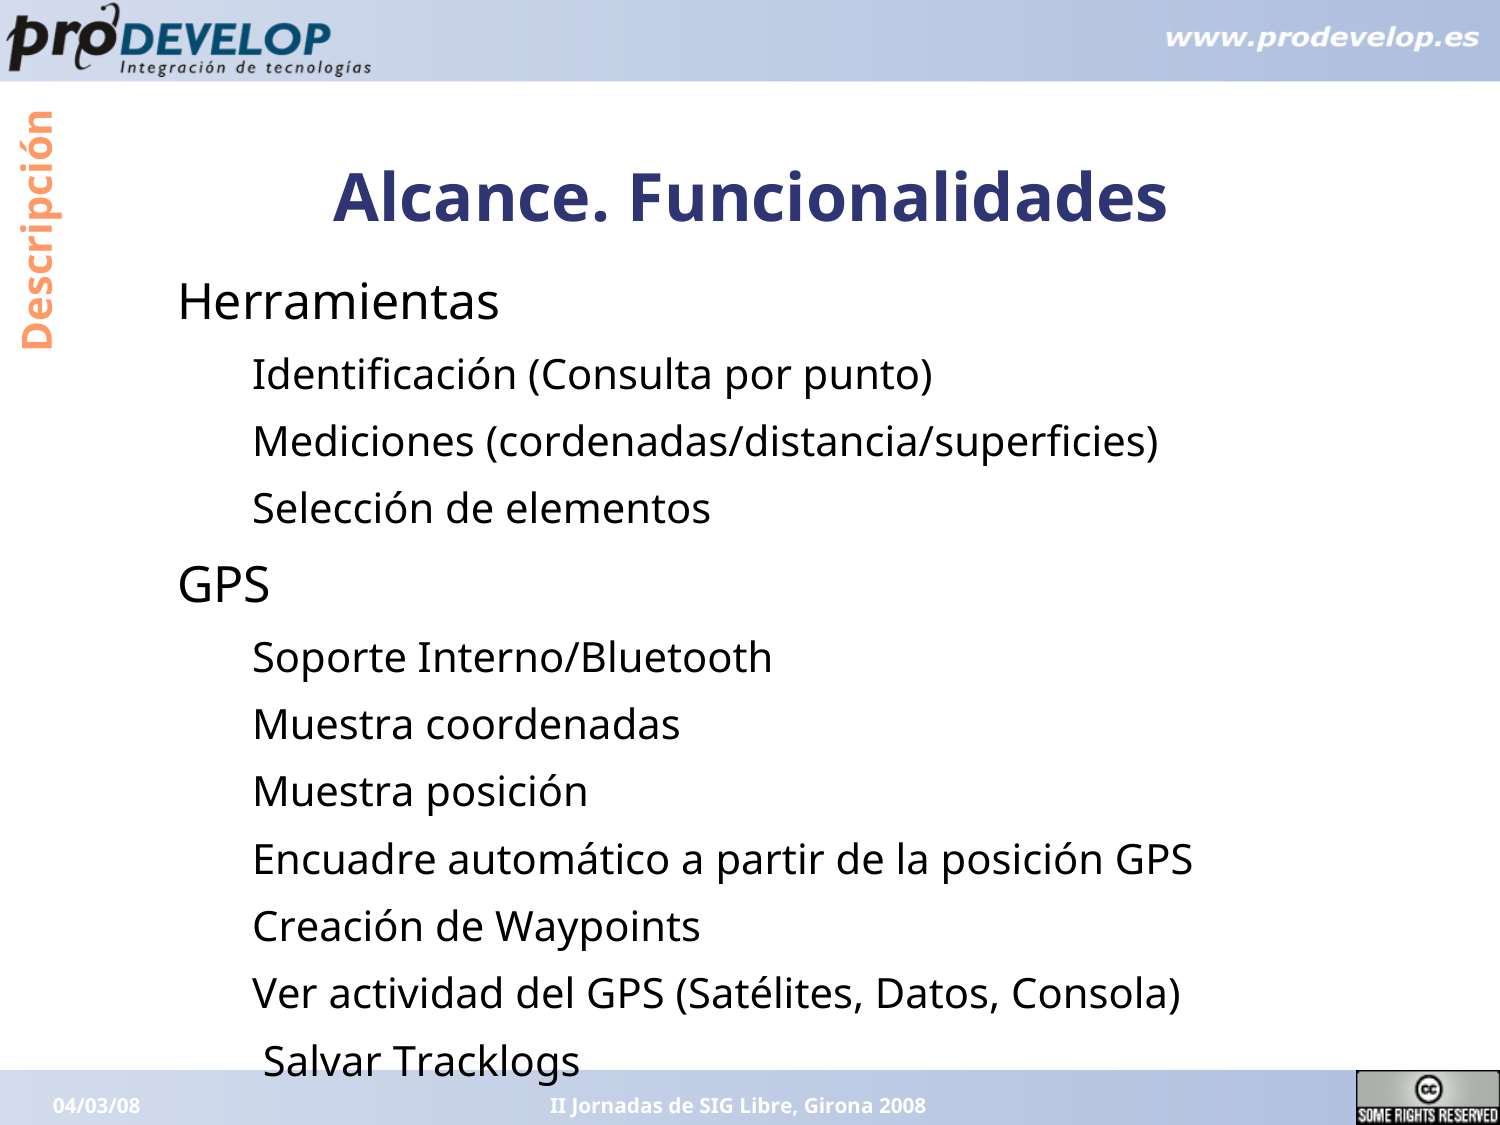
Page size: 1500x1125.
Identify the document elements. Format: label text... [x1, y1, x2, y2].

list Herramientas Identificación (Consulta por punto) Mediciones (cordenadas/distancia/superficies) Selección de elementos GPS Soporte Interno/Bluetooth Muestra coordenadas Muestra posición Encuadre automático a partir de la posición GPS Creación de Waypoints Ver actividad del GPS (Satélites, Datos, Consola) Salvar Tracklogs [177, 265, 1418, 1052]
title Descripción [0, 76, 71, 384]
picture [0, 0, 1500, 1125]
title Alcance. Funcionalidades [76, 101, 1427, 290]
